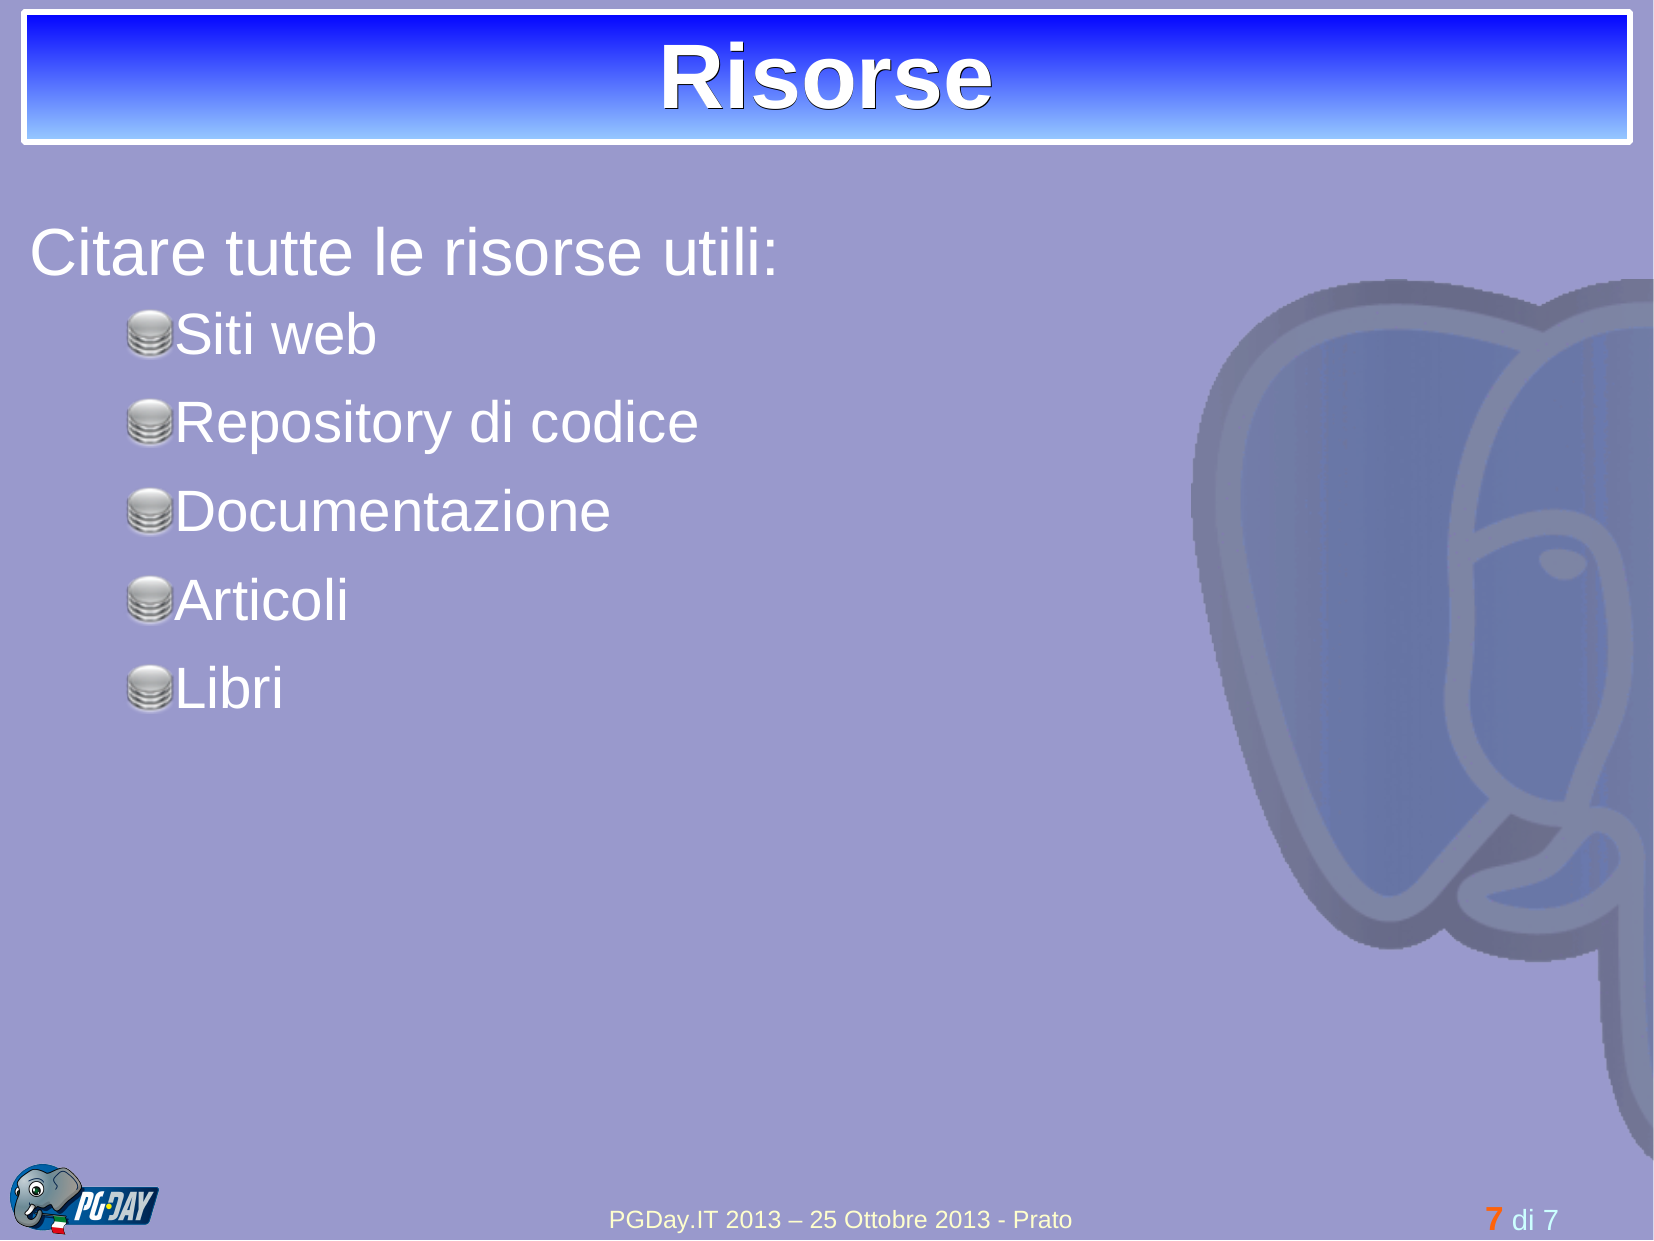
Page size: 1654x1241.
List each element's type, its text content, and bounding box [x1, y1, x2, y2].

list Citare tutte le risorse utili: Siti web Repository di codice Documentazione Articoli Libri [29, 215, 1625, 1137]
title Risorse [23, 19, 1630, 135]
picture [9, 1163, 160, 1236]
picture [1191, 279, 1654, 1182]
